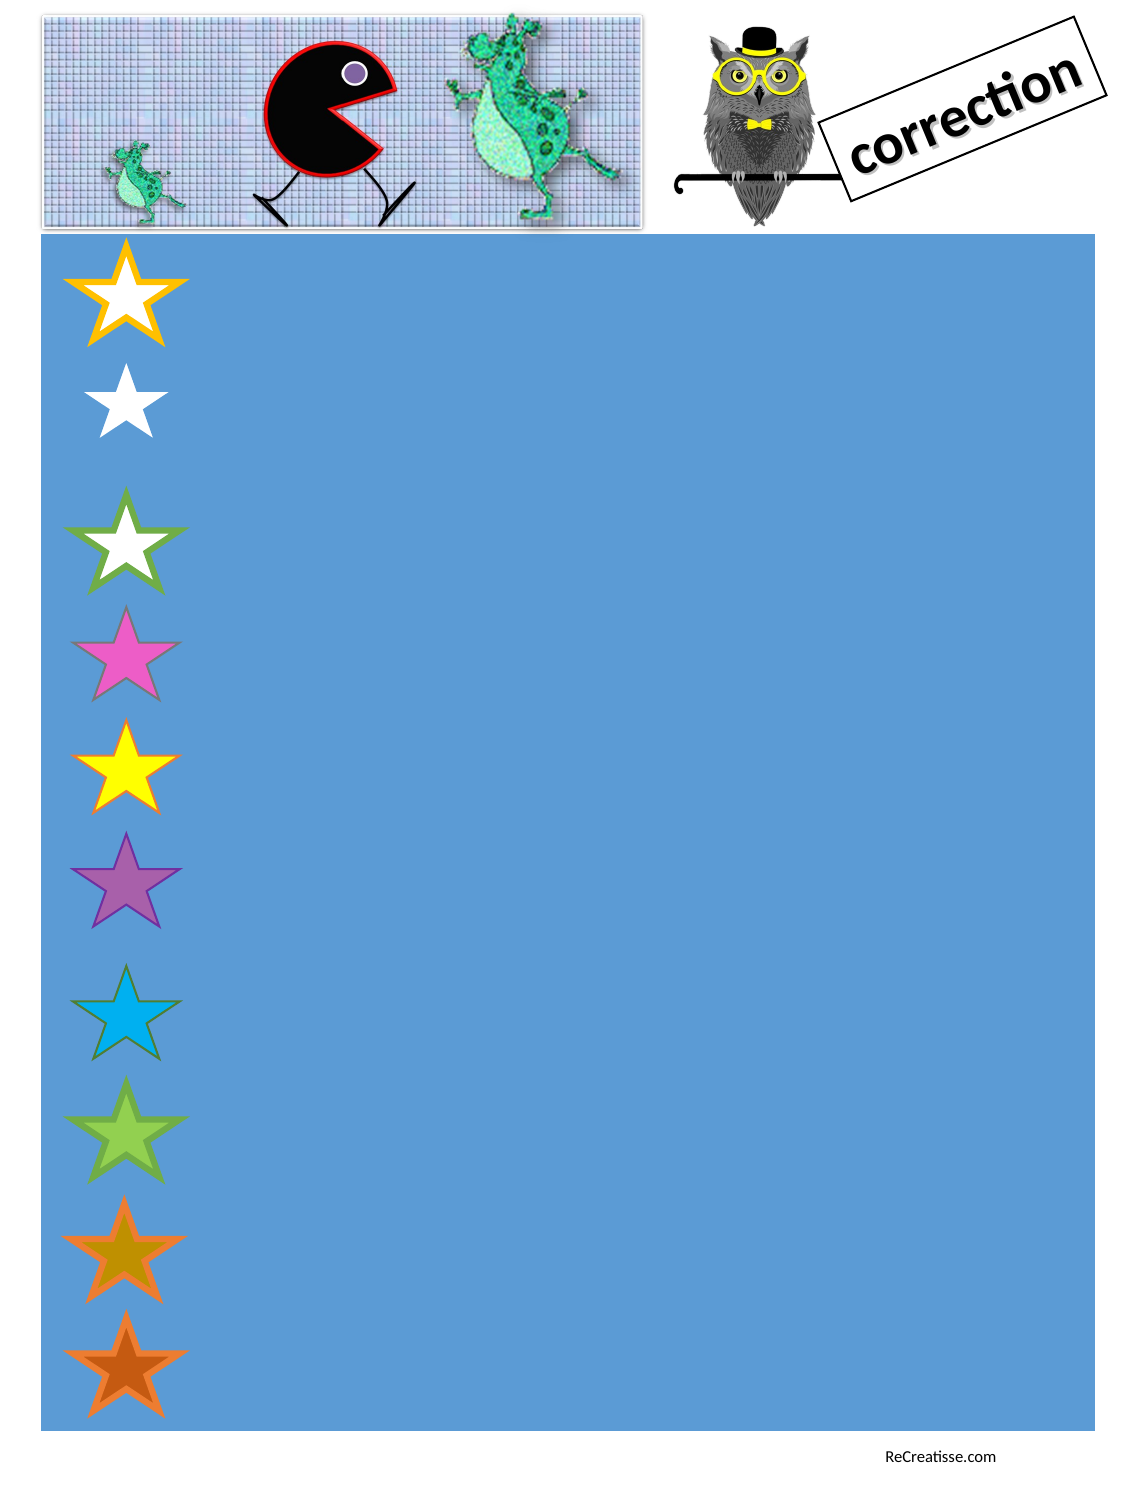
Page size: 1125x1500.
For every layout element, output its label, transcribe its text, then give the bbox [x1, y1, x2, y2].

table_header [203, 234, 1095, 354]
table_cell [203, 1192, 1095, 1311]
table_cell [41, 1072, 203, 1192]
text_box [72, 720, 180, 813]
table_cell [41, 593, 203, 713]
text_box [72, 1318, 180, 1411]
text_box [72, 495, 180, 588]
table_cell [203, 593, 1095, 713]
picture [35, 0, 871, 247]
table_cell [203, 833, 1095, 952]
table_cell [203, 474, 1095, 593]
text_box [72, 1084, 180, 1177]
text_box [70, 1203, 178, 1297]
table_cell [41, 354, 203, 474]
table_cell [203, 1072, 1095, 1192]
text_box [72, 607, 180, 700]
table_cell [203, 1311, 1095, 1431]
table_cell [41, 1311, 203, 1431]
table_cell [203, 354, 1095, 474]
table_header [41, 247, 203, 354]
table_cell [41, 952, 203, 1072]
table_cell [203, 713, 1095, 833]
table_cell [41, 1192, 203, 1311]
table_cell [41, 713, 203, 833]
table_cell [41, 833, 203, 952]
text_box [72, 833, 180, 927]
table_cell [203, 952, 1095, 1072]
text_box [72, 353, 180, 446]
text_box ReCreatisse.com [870, 1438, 1012, 1474]
table_cell [41, 474, 203, 593]
text_box correction [818, 16, 1107, 202]
text_box [72, 246, 180, 340]
text_box [72, 966, 180, 1059]
